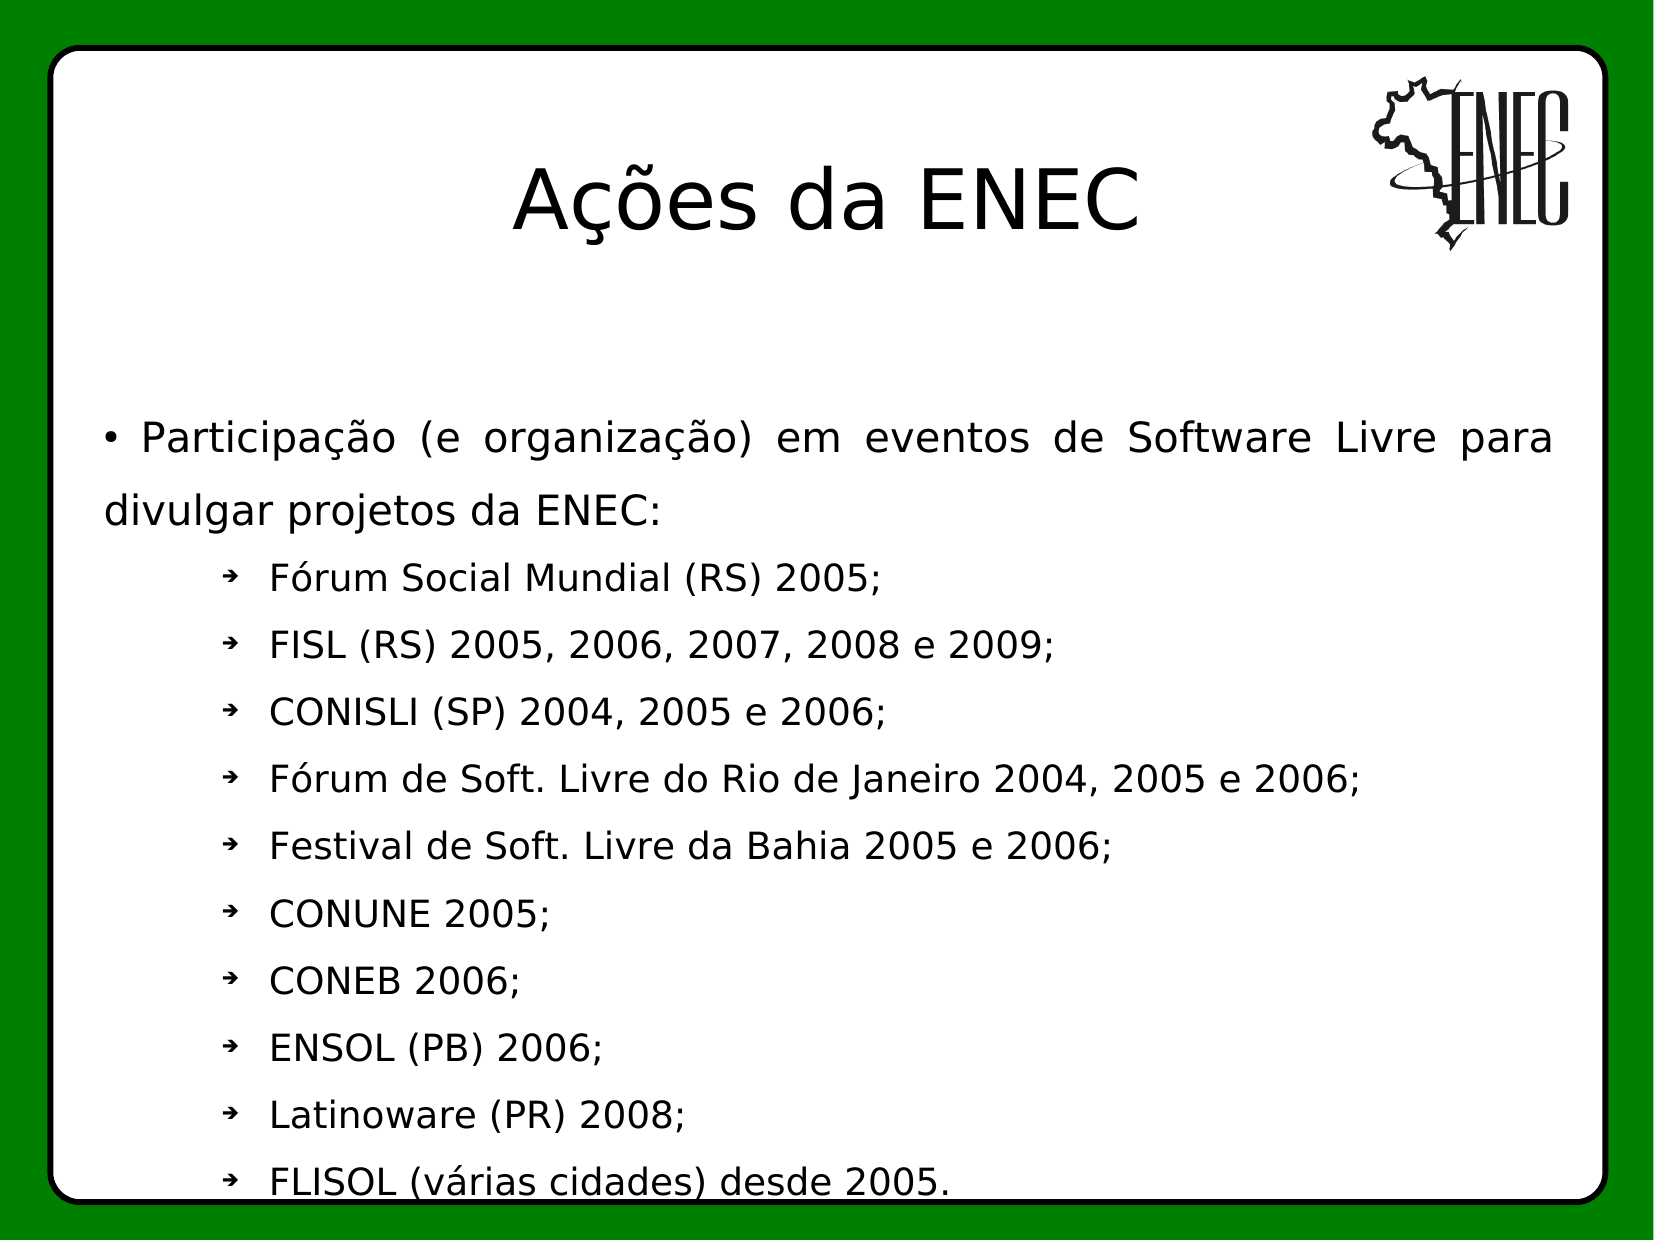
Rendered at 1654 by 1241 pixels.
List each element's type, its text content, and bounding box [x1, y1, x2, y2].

title Ações da ENEC [121, 97, 1534, 305]
list Participação (e organização) em eventos de Software Livre para divulgar projetos da ENEC: Fórum Social Mundial (RS) 2005; FISL (RS) 2005, 2006, 2007, 2008 e 2009; CONISLI (SP) 2004, 2005 e 2006; Fórum de Soft. Livre do Rio de Janeiro 2004, 2005 e 2006; Festival de Soft. Livre da Bahia 2005 e 2006; CONUNE 2005; CONEB 2006; ENSOL (PB) 2006; Latinoware (PR) 2008; FLISOL (várias cidades) desde 2005. [103, 389, 1555, 1181]
picture [1367, 71, 1574, 273]
